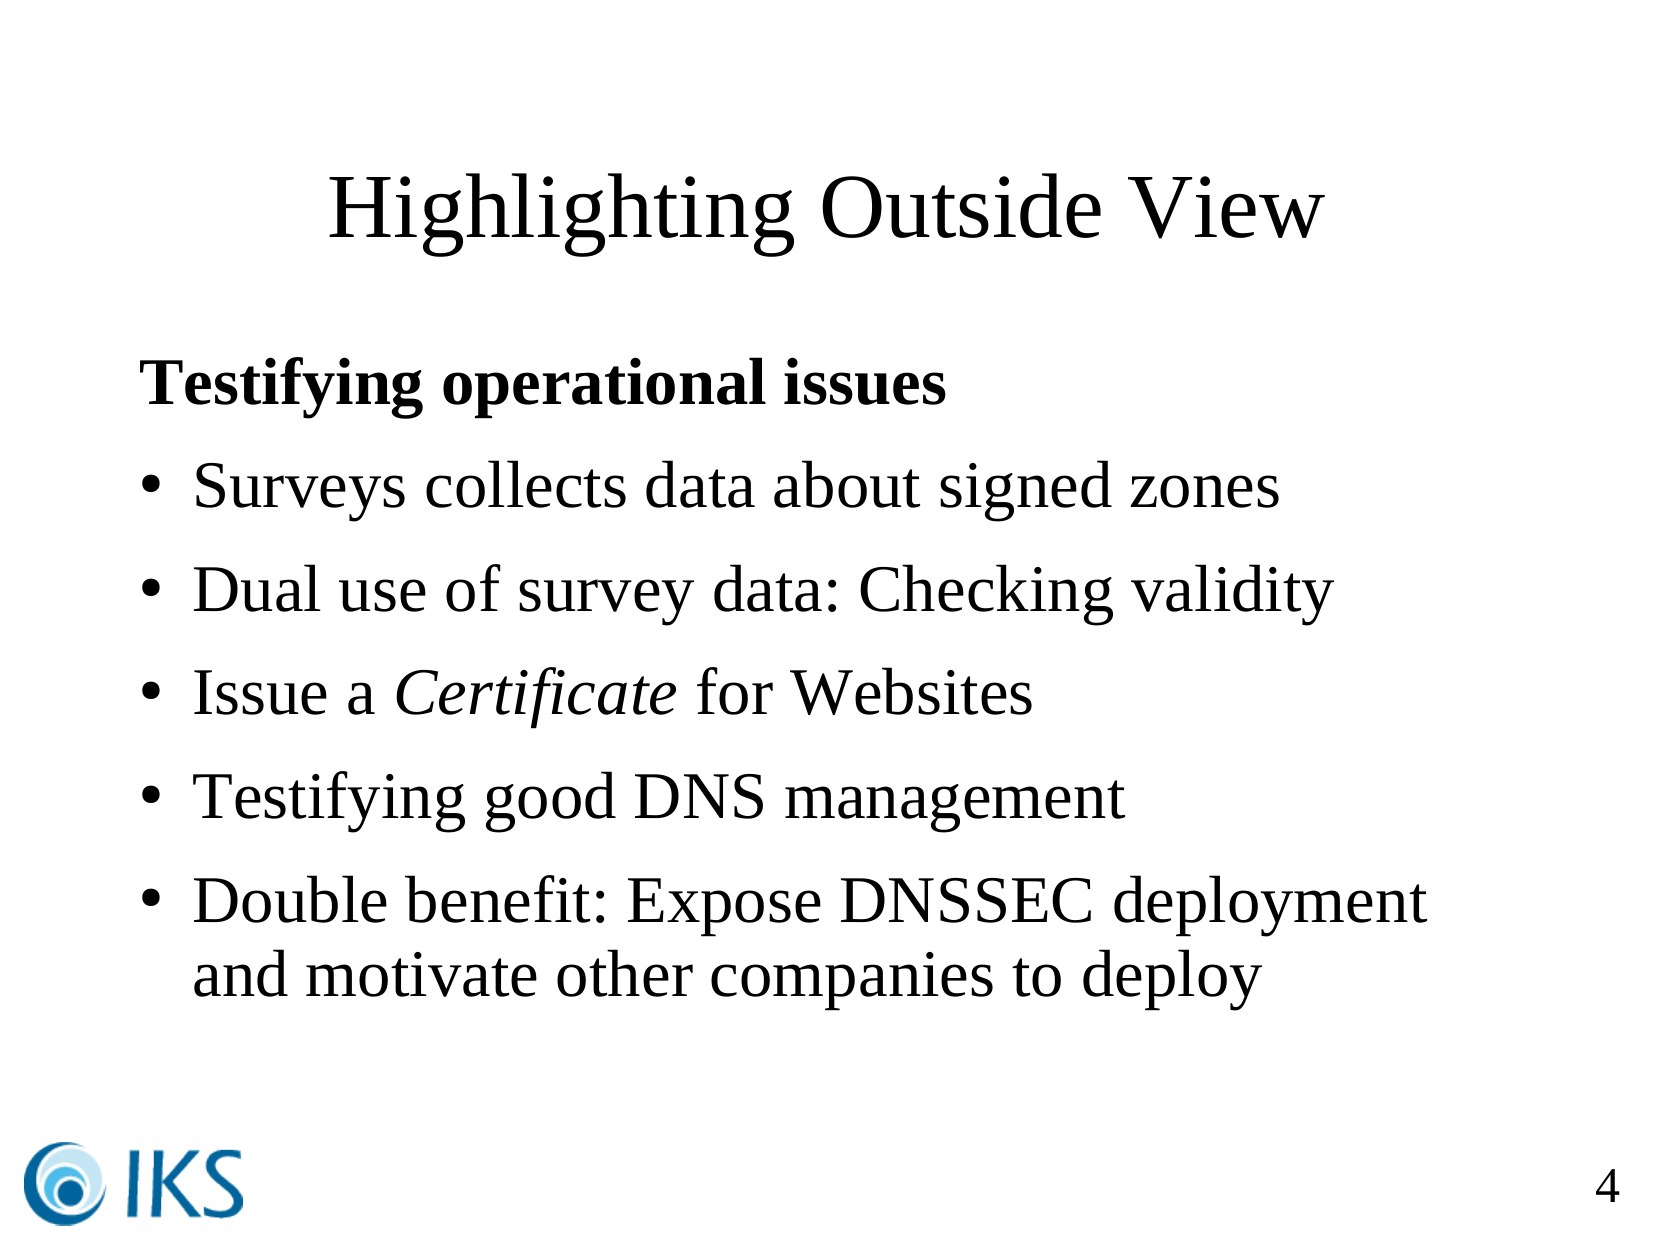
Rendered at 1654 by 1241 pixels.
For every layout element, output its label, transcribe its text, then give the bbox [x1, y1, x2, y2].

title Highlighting Outside View [121, 102, 1534, 311]
list Testifying operational issues Surveys collects data about signed zones Dual use of survey data: Checking validity Issue a Certificate for Websites Testifying good DNS management Double benefit: Expose DNSSEC deployment and motivate other companies to deploy [121, 344, 1534, 1127]
picture [24, 1142, 243, 1226]
